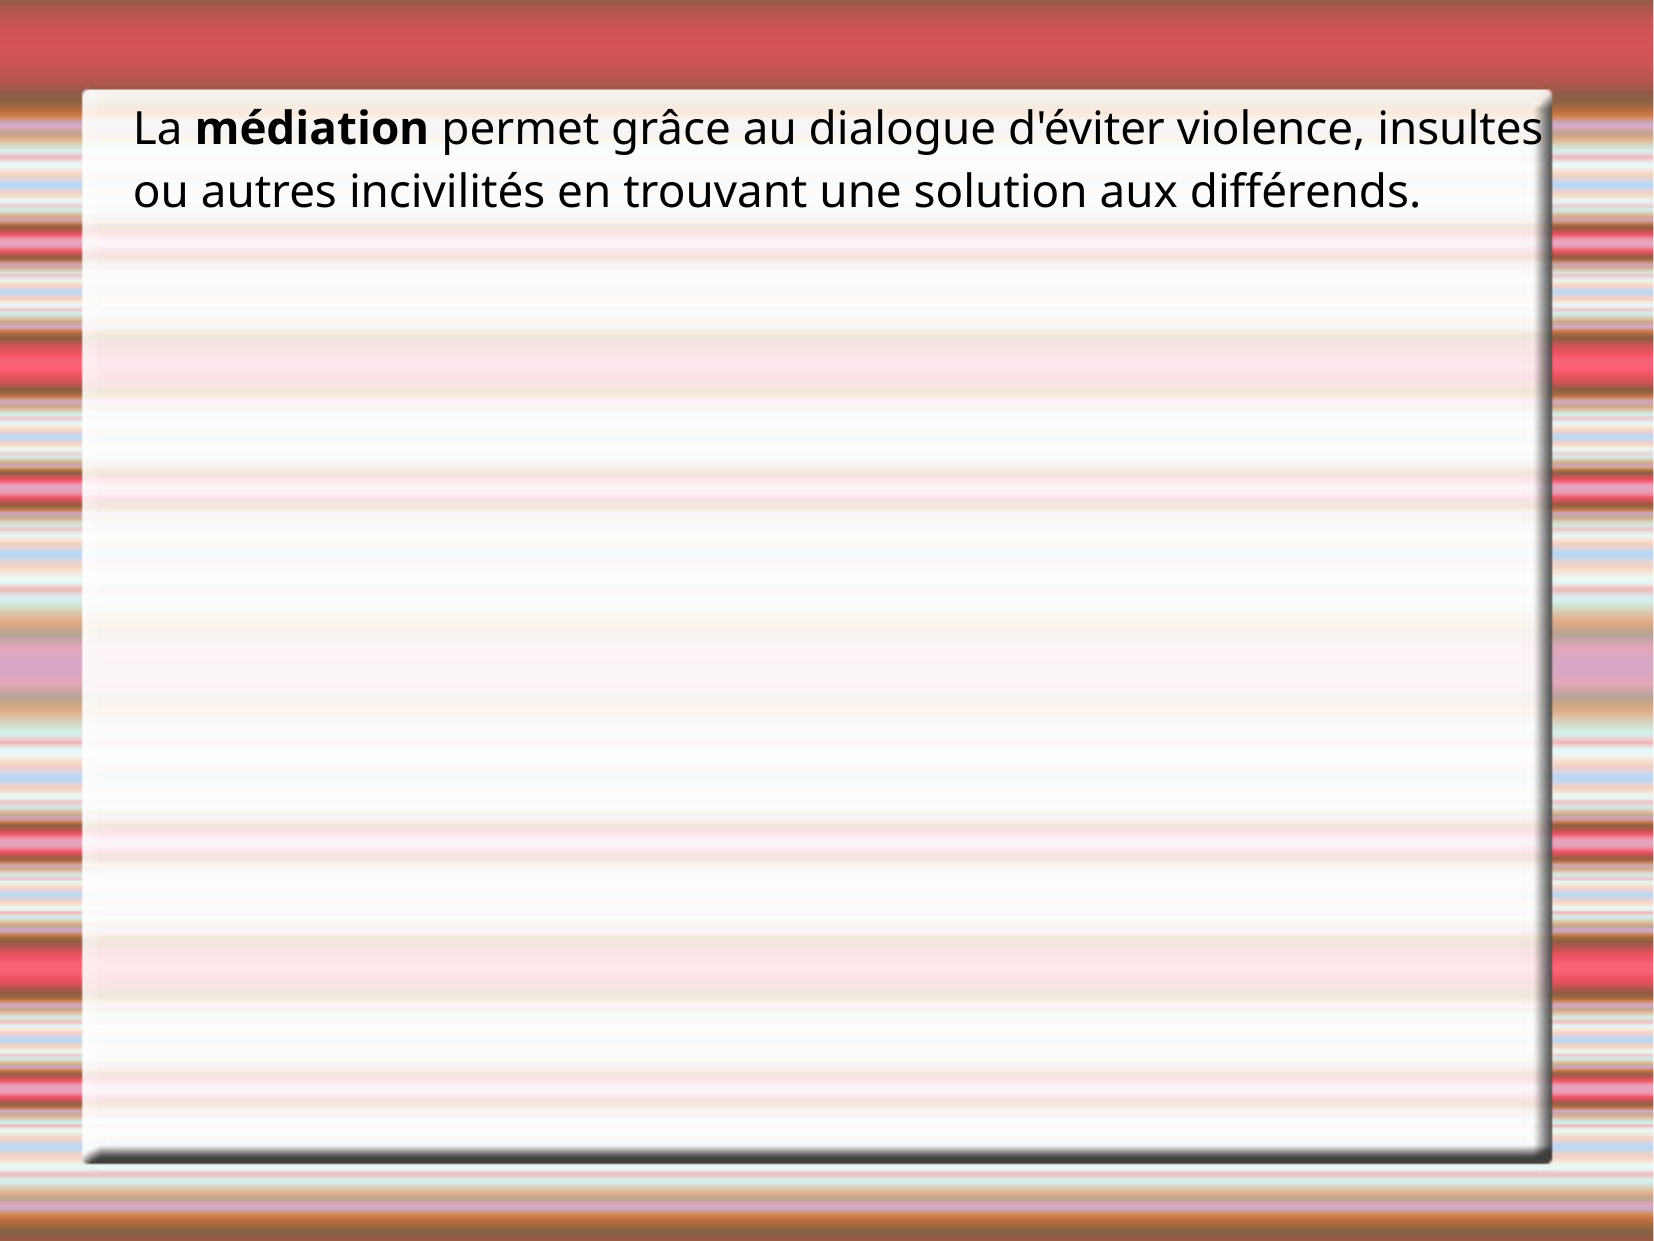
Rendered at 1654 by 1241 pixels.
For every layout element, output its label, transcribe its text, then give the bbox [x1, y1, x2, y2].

text_box La médiation permet grâce au dialogue d'éviter violence, insultes ou autres incivilités en trouvant une solution aux différends. [118, 88, 1595, 214]
picture [0, 0, 1654, 1241]
